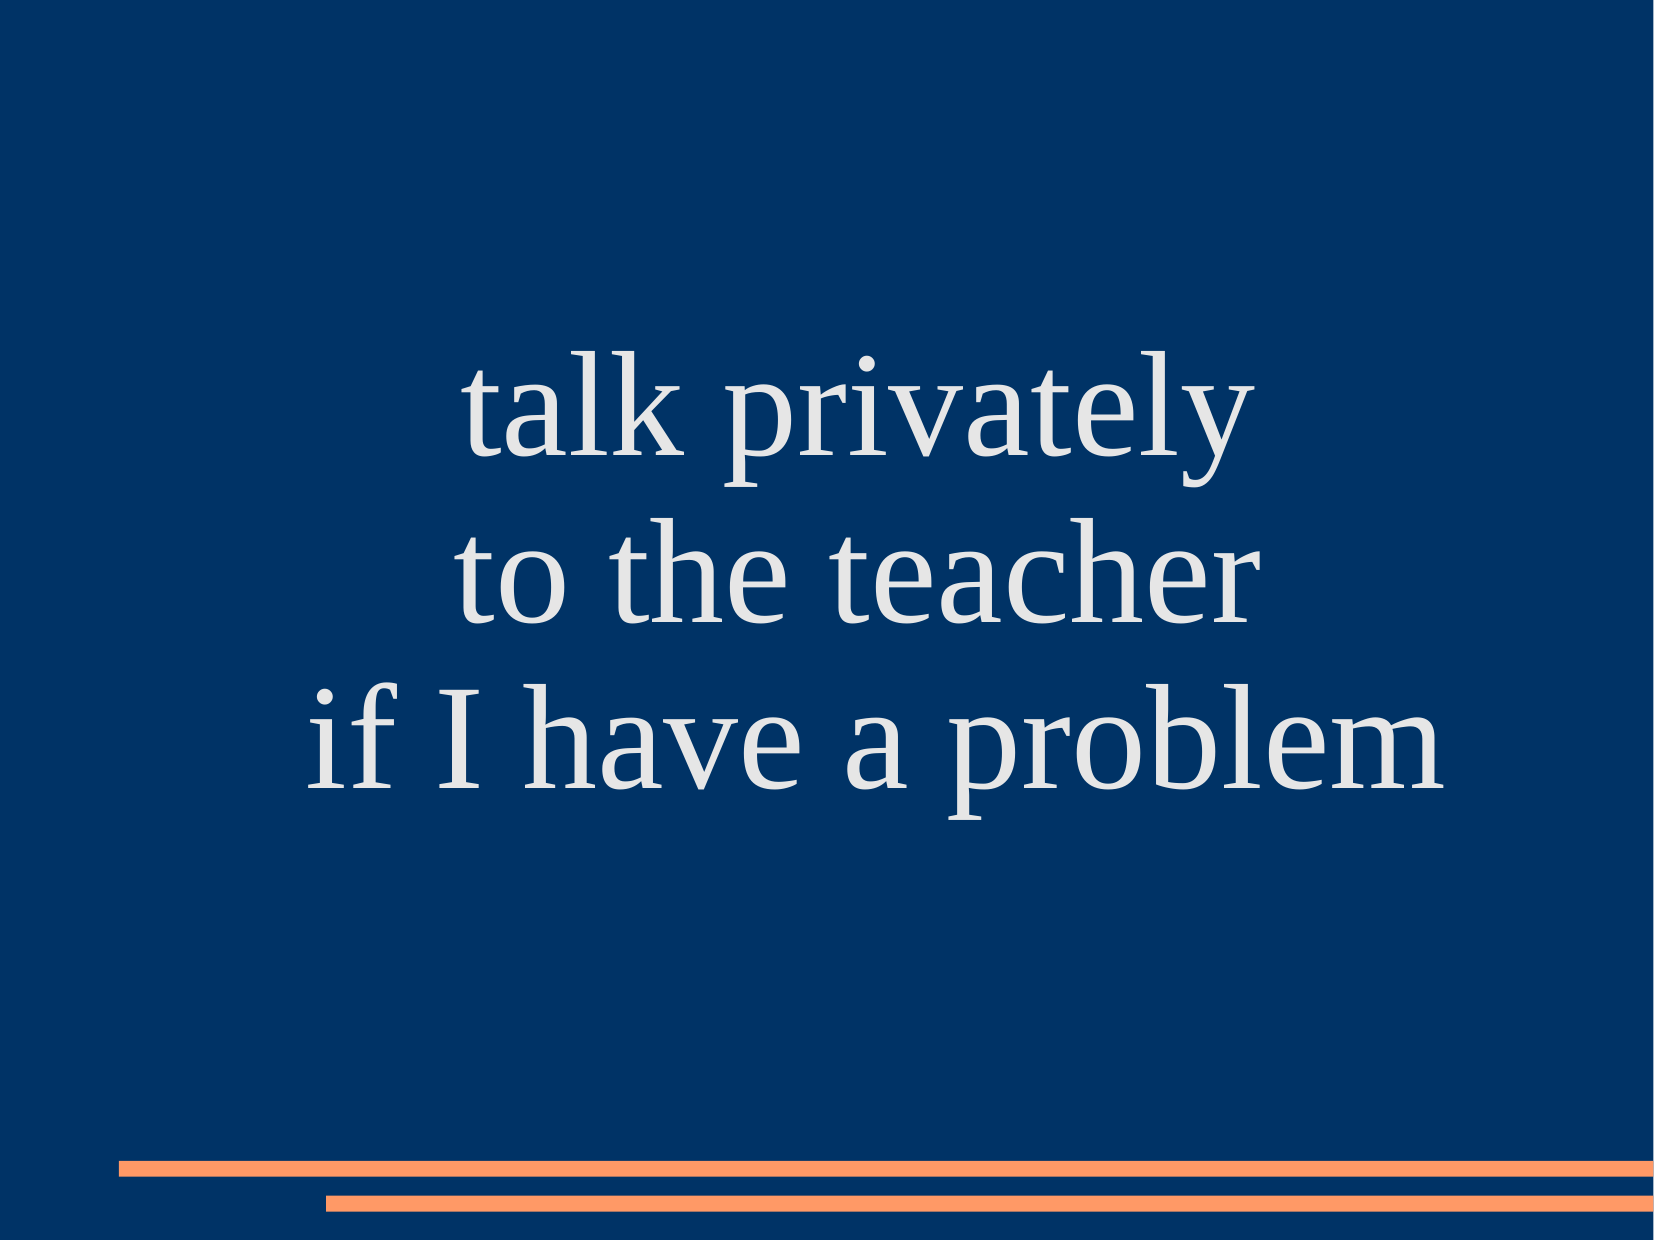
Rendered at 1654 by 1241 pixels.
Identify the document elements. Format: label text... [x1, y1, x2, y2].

list talk privately to the teacher if I have a problem [121, 322, 1561, 1132]
